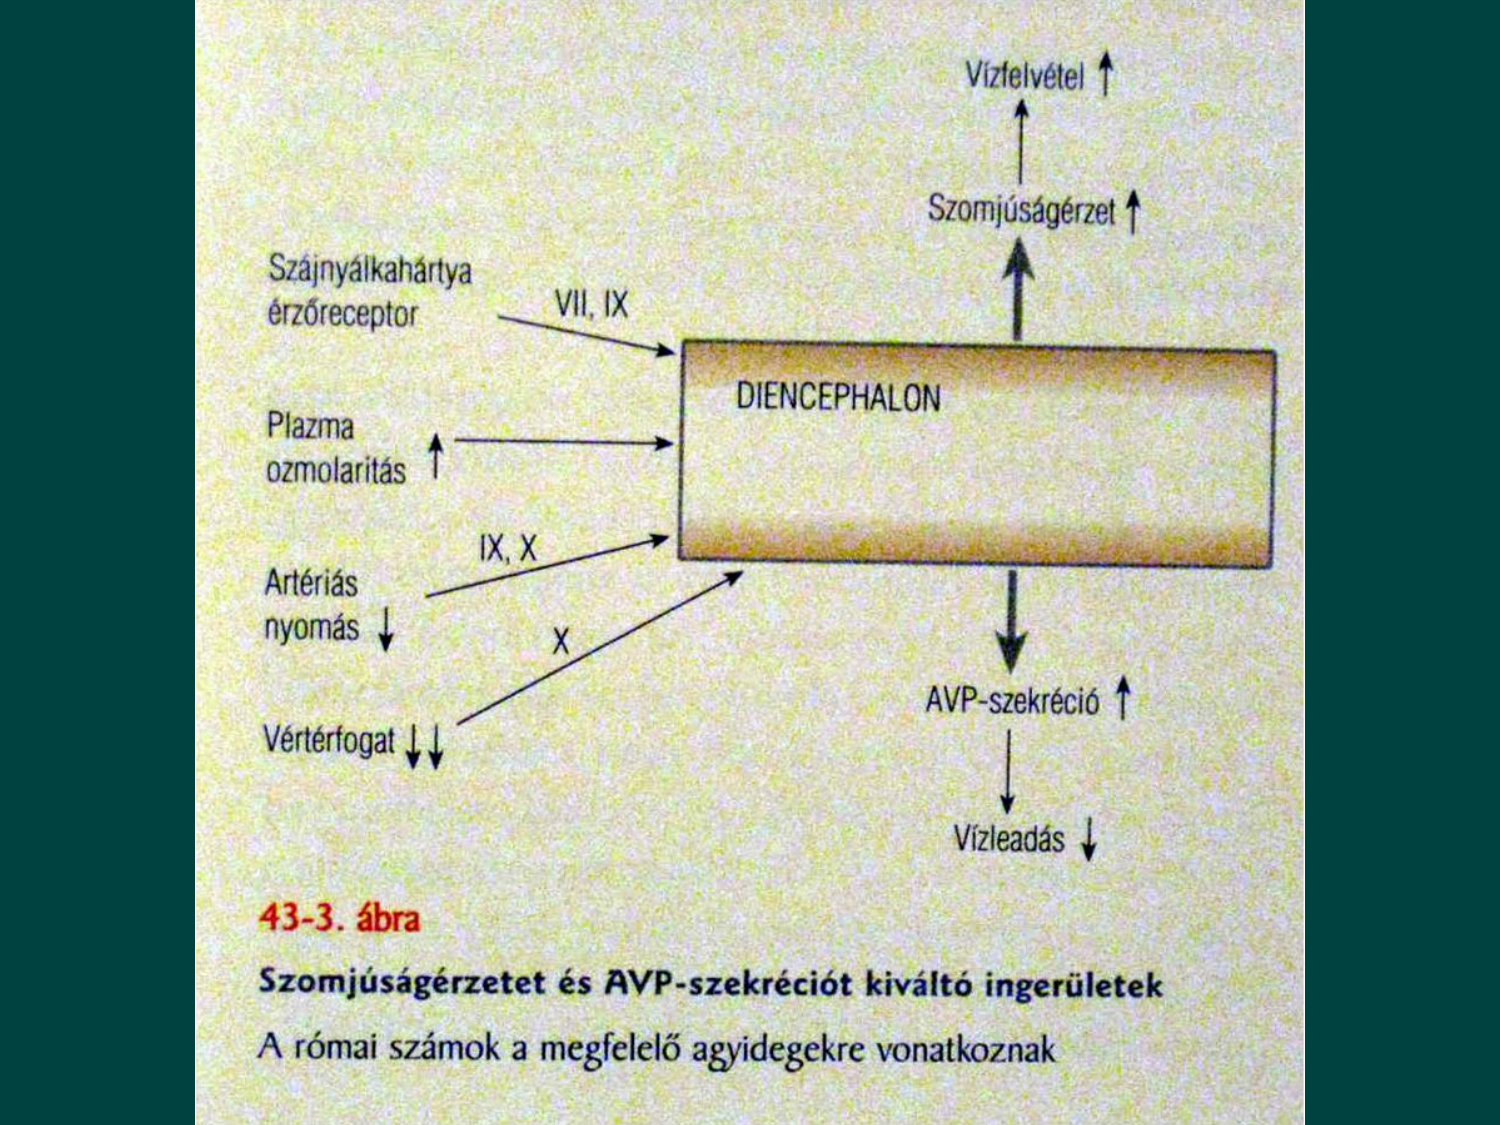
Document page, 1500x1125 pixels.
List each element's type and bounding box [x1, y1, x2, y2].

picture [195, 0, 1305, 1125]
